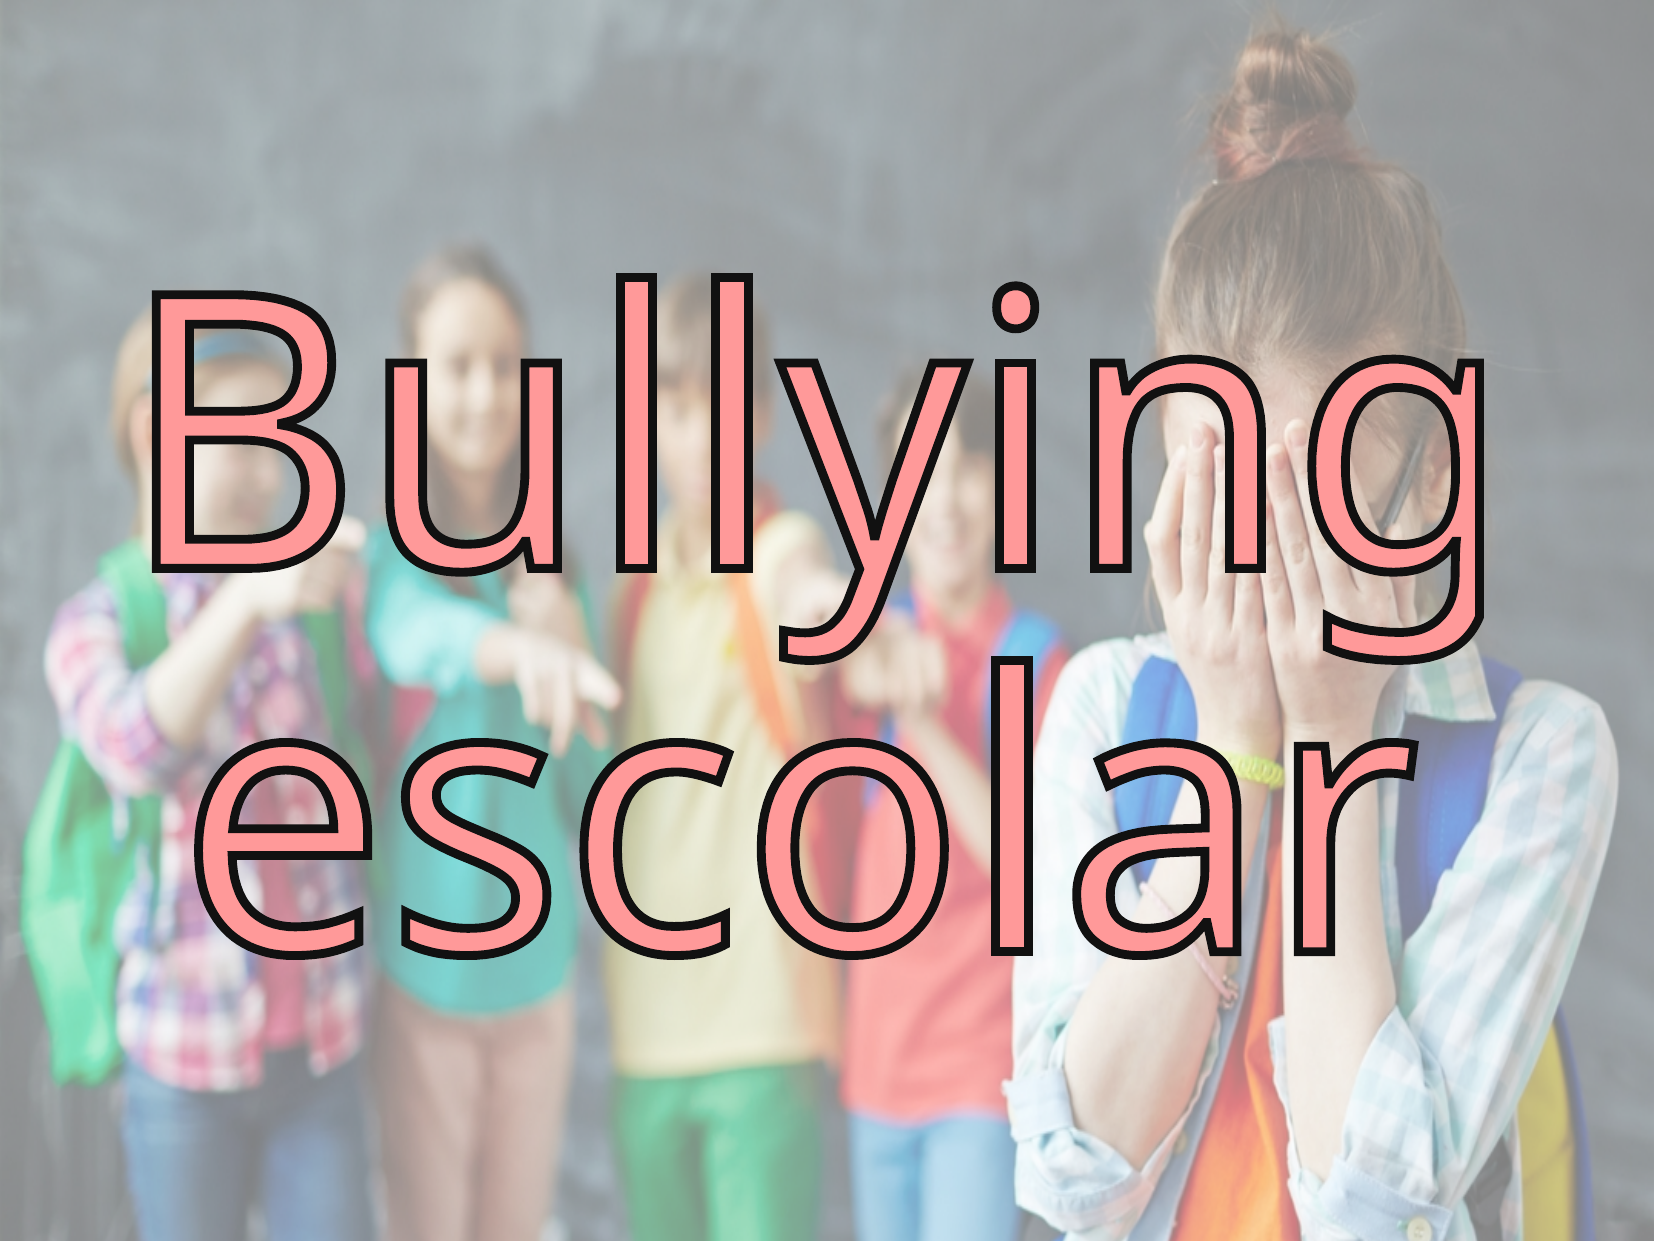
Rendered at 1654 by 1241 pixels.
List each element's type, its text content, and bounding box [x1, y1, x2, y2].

text_box Bullying escolar [995, 660, 1029, 952]
text_box Bullying escolar [761, 742, 945, 956]
text_box Bullying escolar [620, 277, 653, 569]
text_box Bullying escolar [1076, 742, 1238, 956]
picture [0, 0, 1654, 1241]
text_box Bullying escolar [999, 362, 1032, 569]
text_box Bullying escolar [715, 277, 749, 569]
text_box Bullying escolar [405, 742, 547, 956]
text_box Bullying escolar [996, 285, 1035, 329]
text_box Bullying escolar [156, 294, 341, 569]
text_box Bullying escolar [779, 362, 968, 661]
text_box Bullying escolar [1311, 359, 1480, 661]
text_box Bullying escolar [1094, 359, 1262, 569]
text_box Bullying escolar [583, 742, 729, 956]
text_box Bullying escolar [389, 362, 558, 573]
text_box Bullying escolar [198, 742, 368, 956]
text_box Bullying escolar [1298, 742, 1414, 952]
